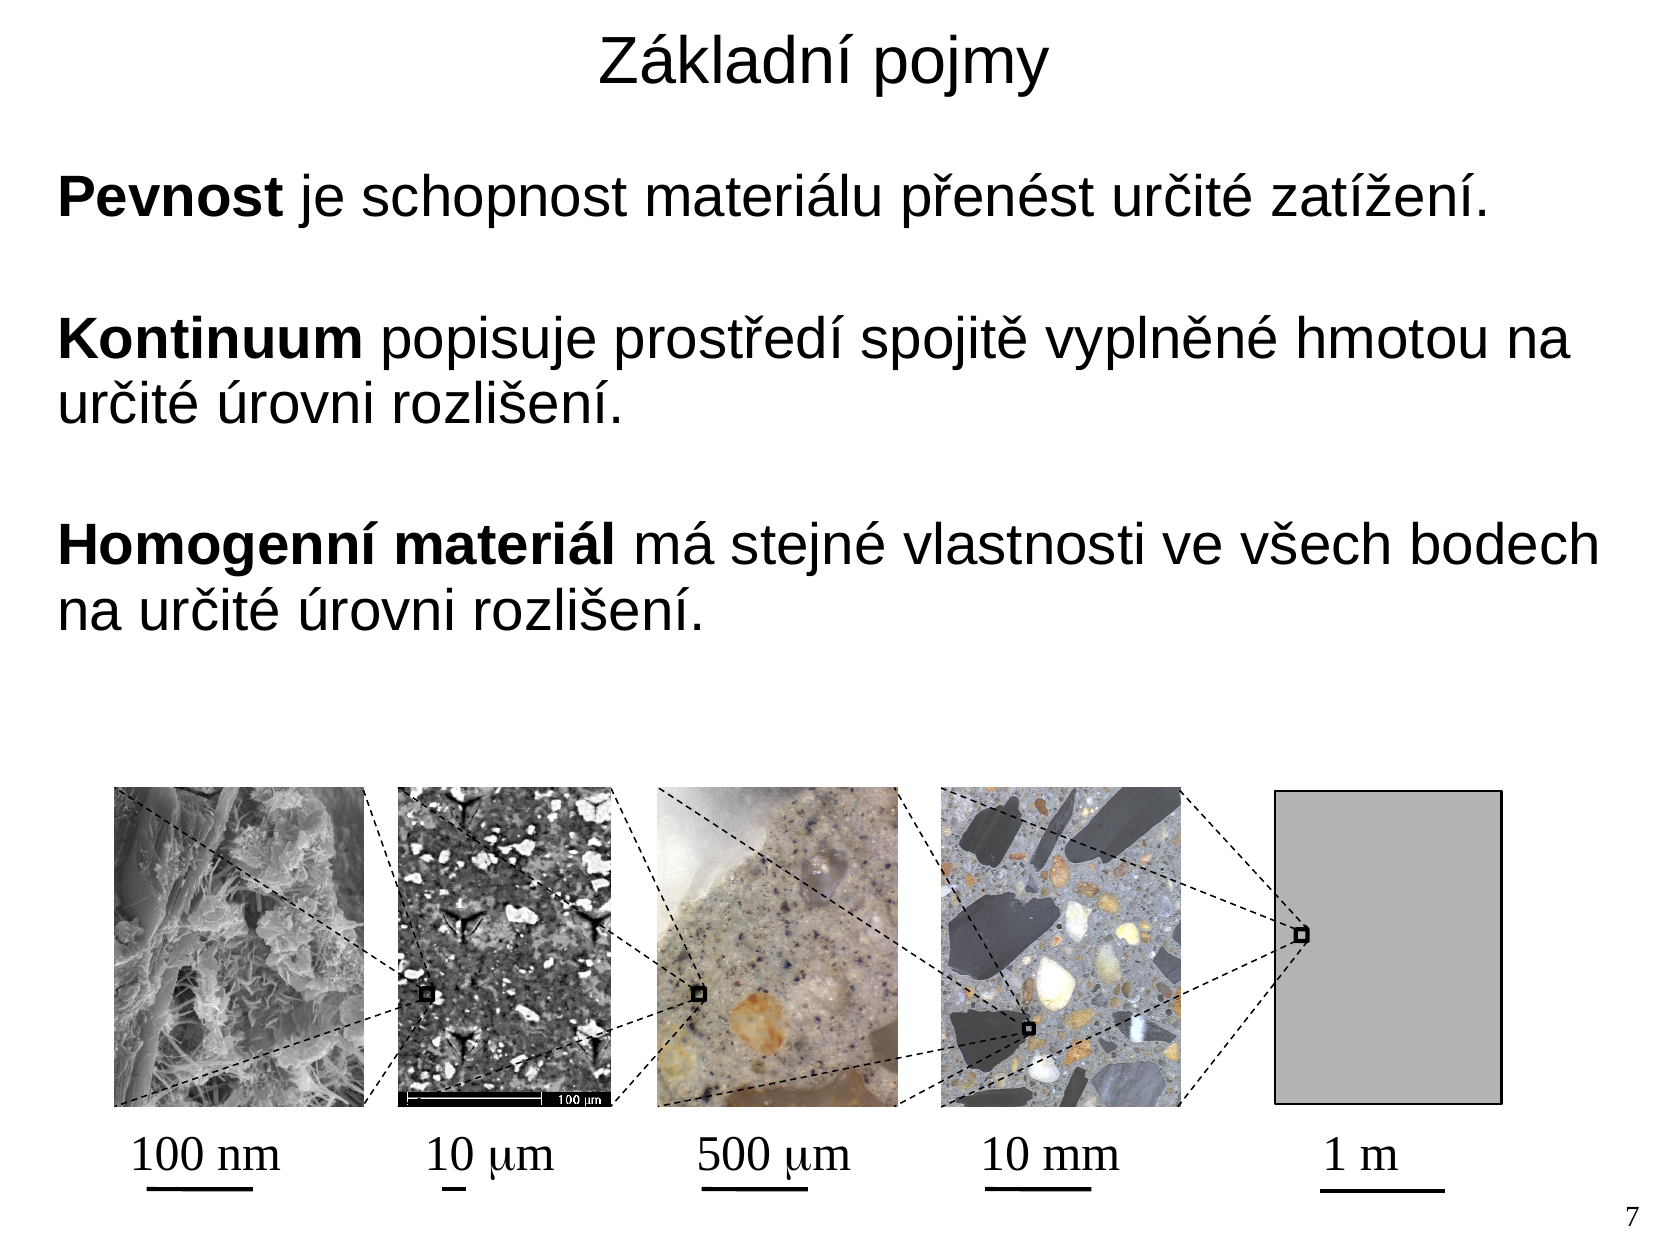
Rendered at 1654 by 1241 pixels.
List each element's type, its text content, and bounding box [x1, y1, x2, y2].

list Pevnost je schopnost materiálu přenést určité zatížení. Kontinuum popisuje prostředí spojitě vyplněné hmotou na určité úrovni rozlišení. Homogenní materiál má stejné vlastnosti ve všech bodech na určité úrovni rozlišení. [57, 163, 1608, 1238]
picture [657, 787, 898, 1107]
picture [114, 787, 364, 1107]
text_box 500 m [681, 1118, 940, 1189]
text_box 1 m [1307, 1118, 1485, 1189]
text_box 10 mm [965, 1118, 1143, 1189]
text_box 100 nm [114, 1118, 332, 1189]
title Základní pojmy [37, 8, 1613, 113]
text_box 10 m [409, 1118, 644, 1189]
picture [941, 787, 1181, 1107]
picture [397, 787, 611, 1107]
